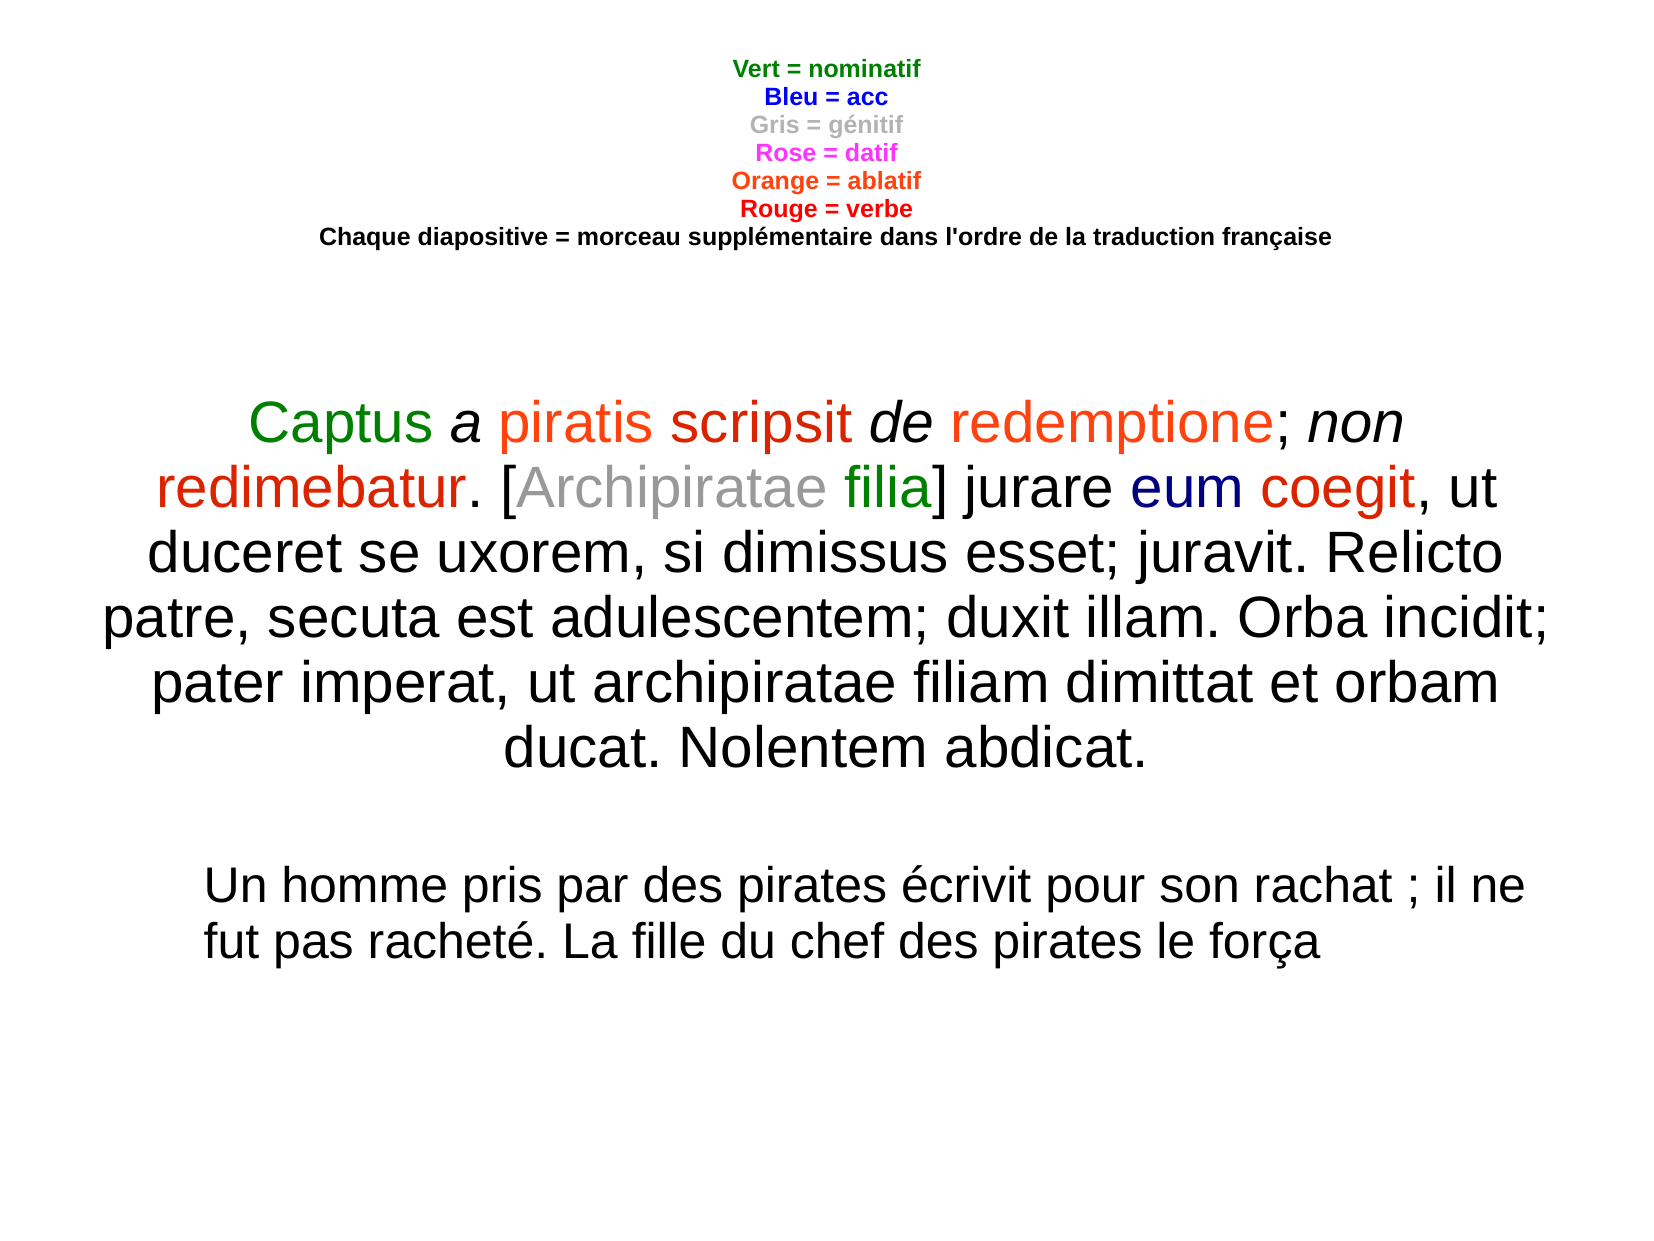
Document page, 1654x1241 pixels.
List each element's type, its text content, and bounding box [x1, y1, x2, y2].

text_box Un homme pris par des pirates écrivit pour son rachat ; il ne fut pas racheté. La fille du chef des pirates le força [188, 850, 1571, 977]
title Vert = nominatif Bleu = acc Gris = génitif Rose = datif Orange = ablatif Rouge = verbe Chaque diapositive = morceau supplémentaire dans l'ordre de la traduction française [82, 49, 1571, 257]
subtitle Captus a piratis scripsit de redemptione; non redimebatur. [Archipiratae filia] jurare eum coegit, ut duceret se uxorem, si dimissus esset; juravit. Relicto patre, secuta est adulescentem; duxit illam. Orba incidit; pater imperat, ut archipiratae filiam dimittat et orbam ducat. Nolentem abdicat. [82, 318, 1571, 851]
